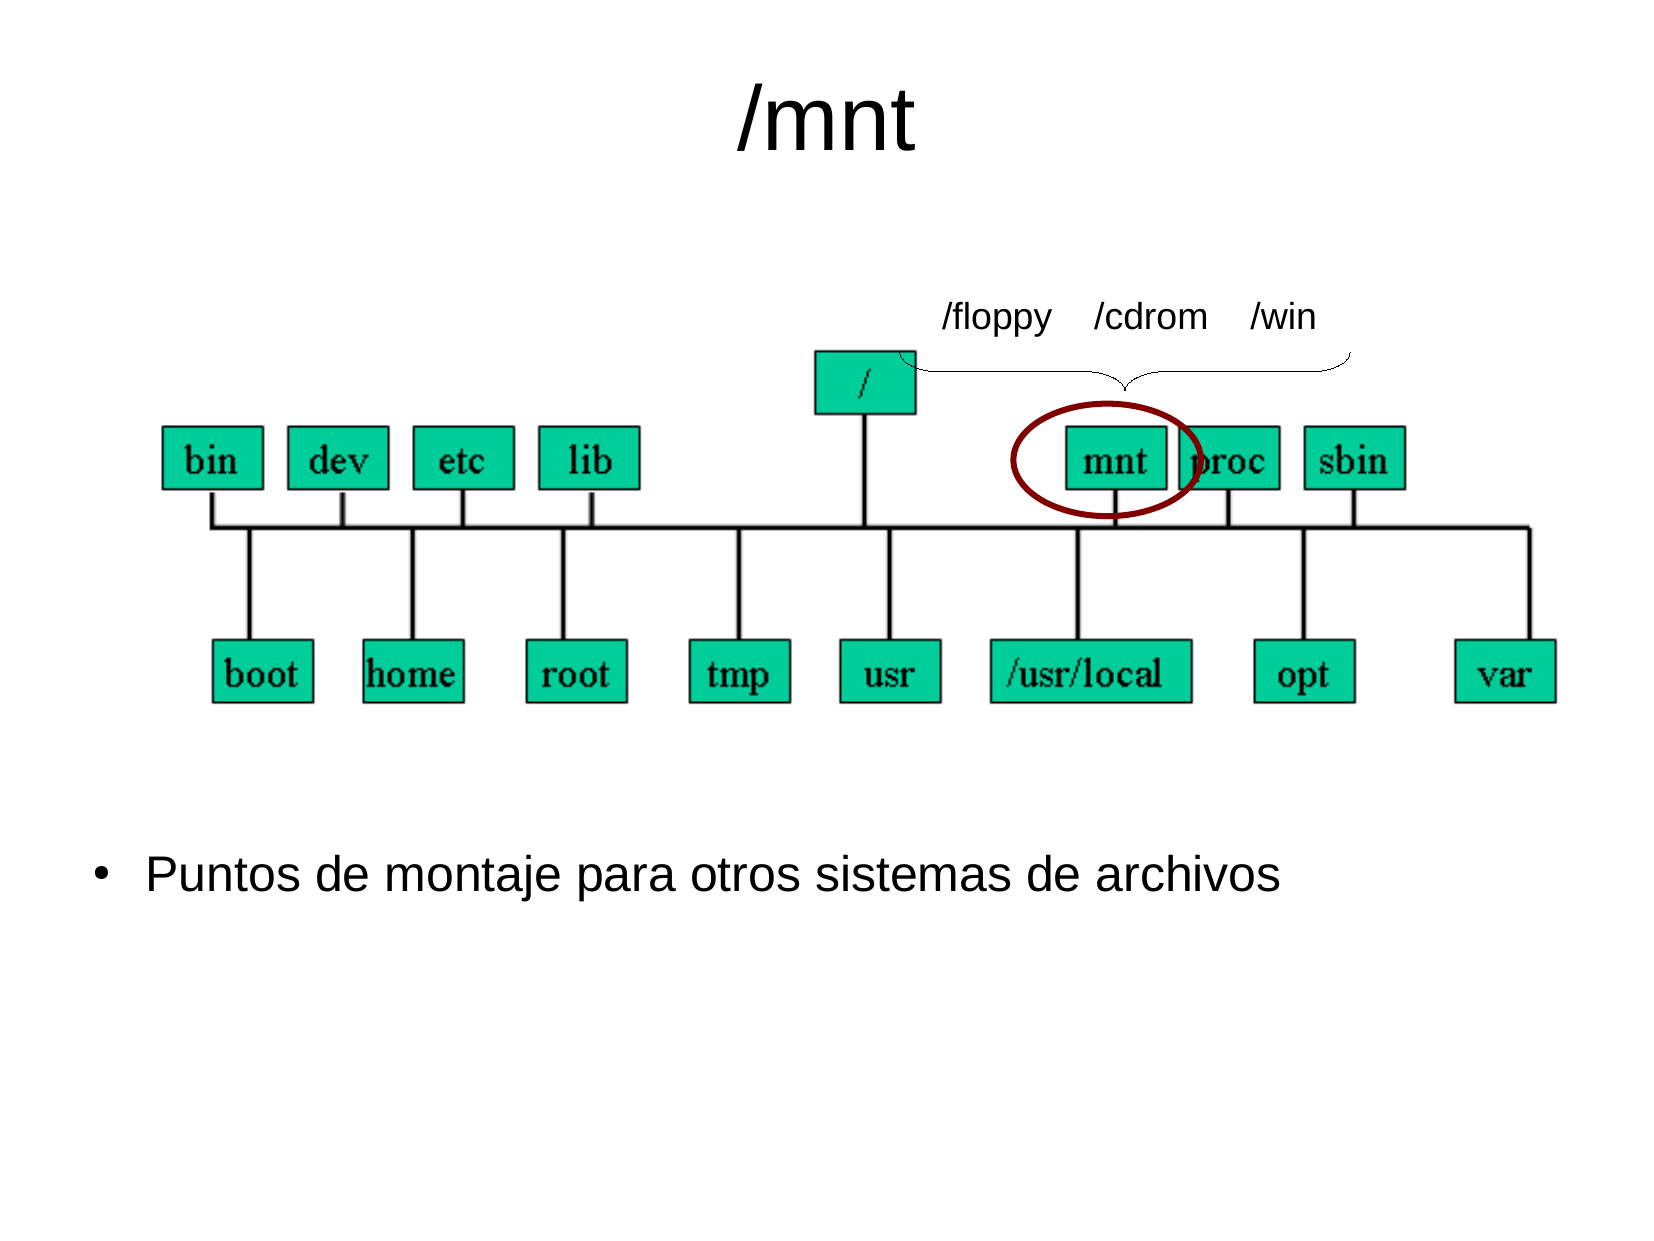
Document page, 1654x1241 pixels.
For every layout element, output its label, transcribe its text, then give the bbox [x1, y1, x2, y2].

title /mnt [82, 49, 1571, 188]
text_box /floppy /cdrom /win [927, 288, 1333, 345]
list Puntos de montaje para otros sistemas de archivos [75, 846, 1564, 993]
picture [150, 334, 1576, 774]
